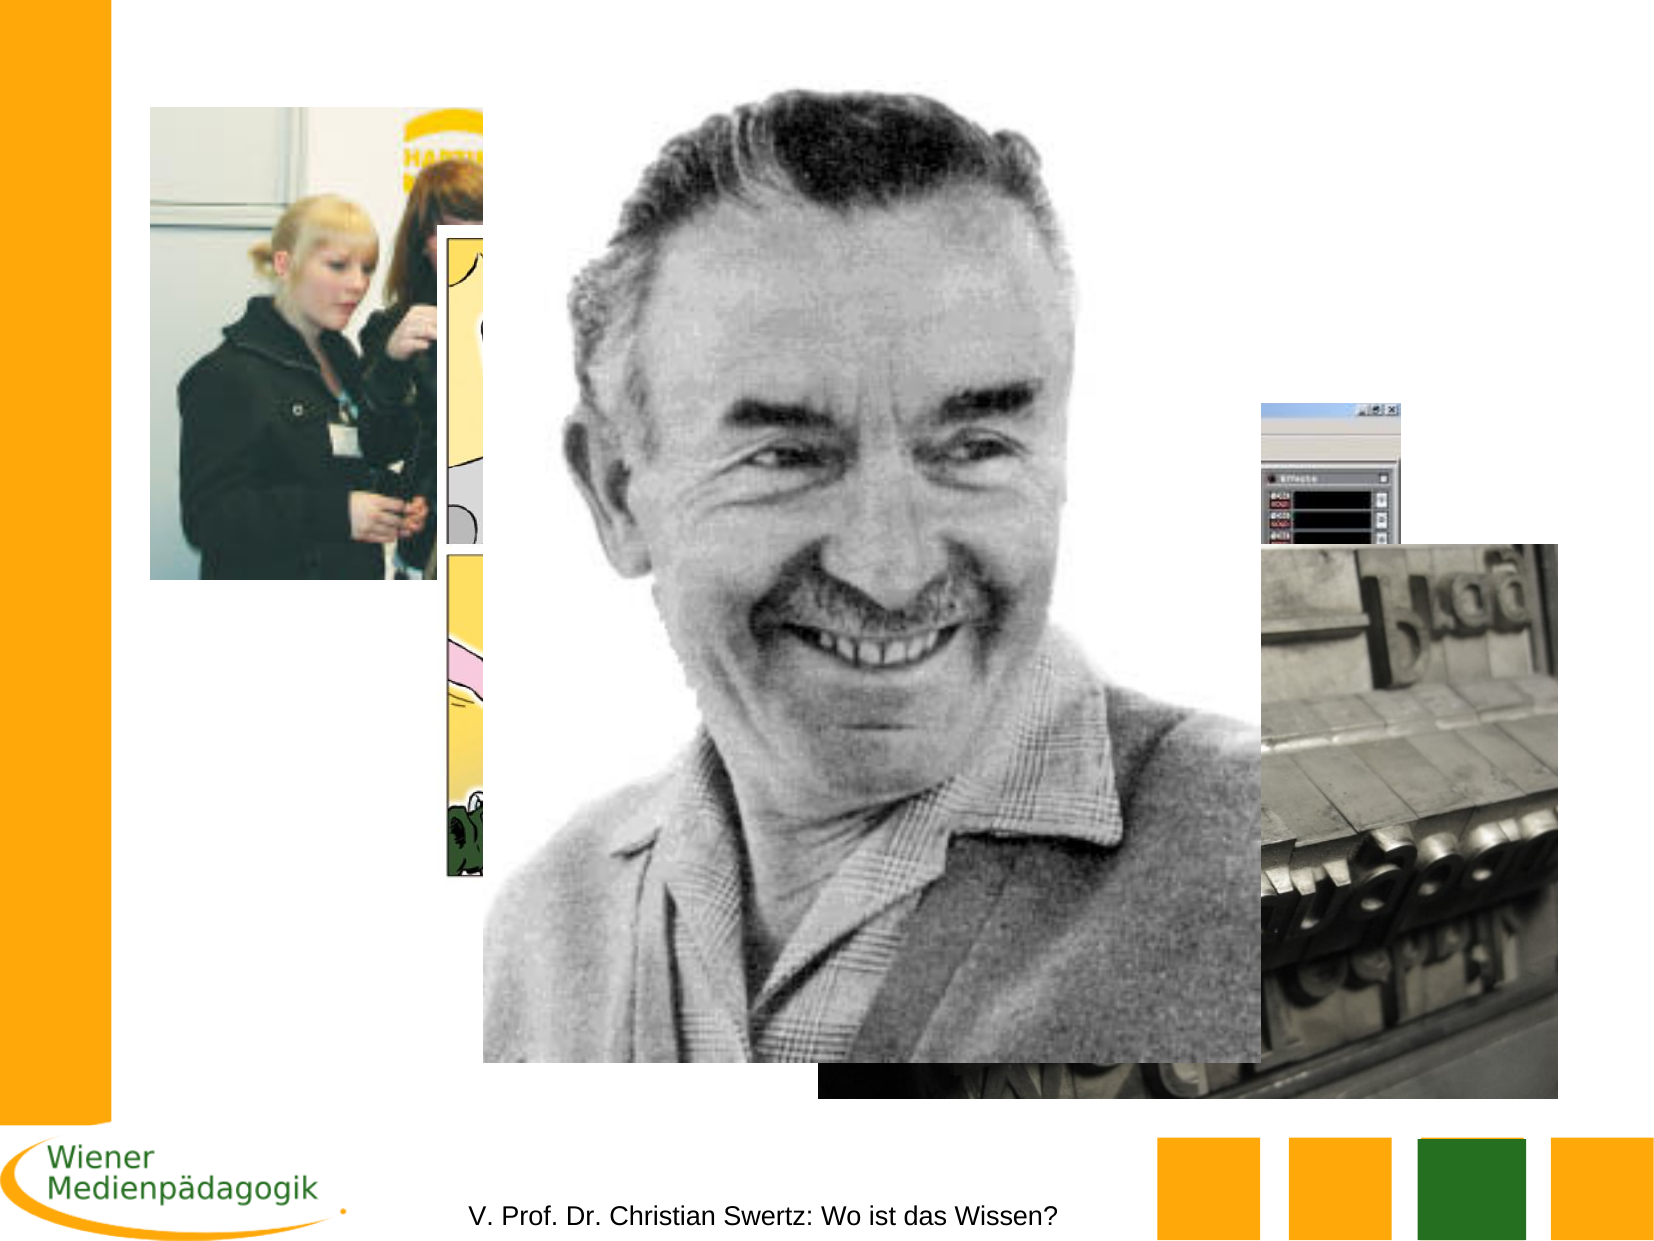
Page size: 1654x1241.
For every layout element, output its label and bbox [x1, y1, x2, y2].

text_box [1417, 1139, 1527, 1241]
picture [150, 80, 1558, 1099]
picture [0, 1114, 398, 1241]
